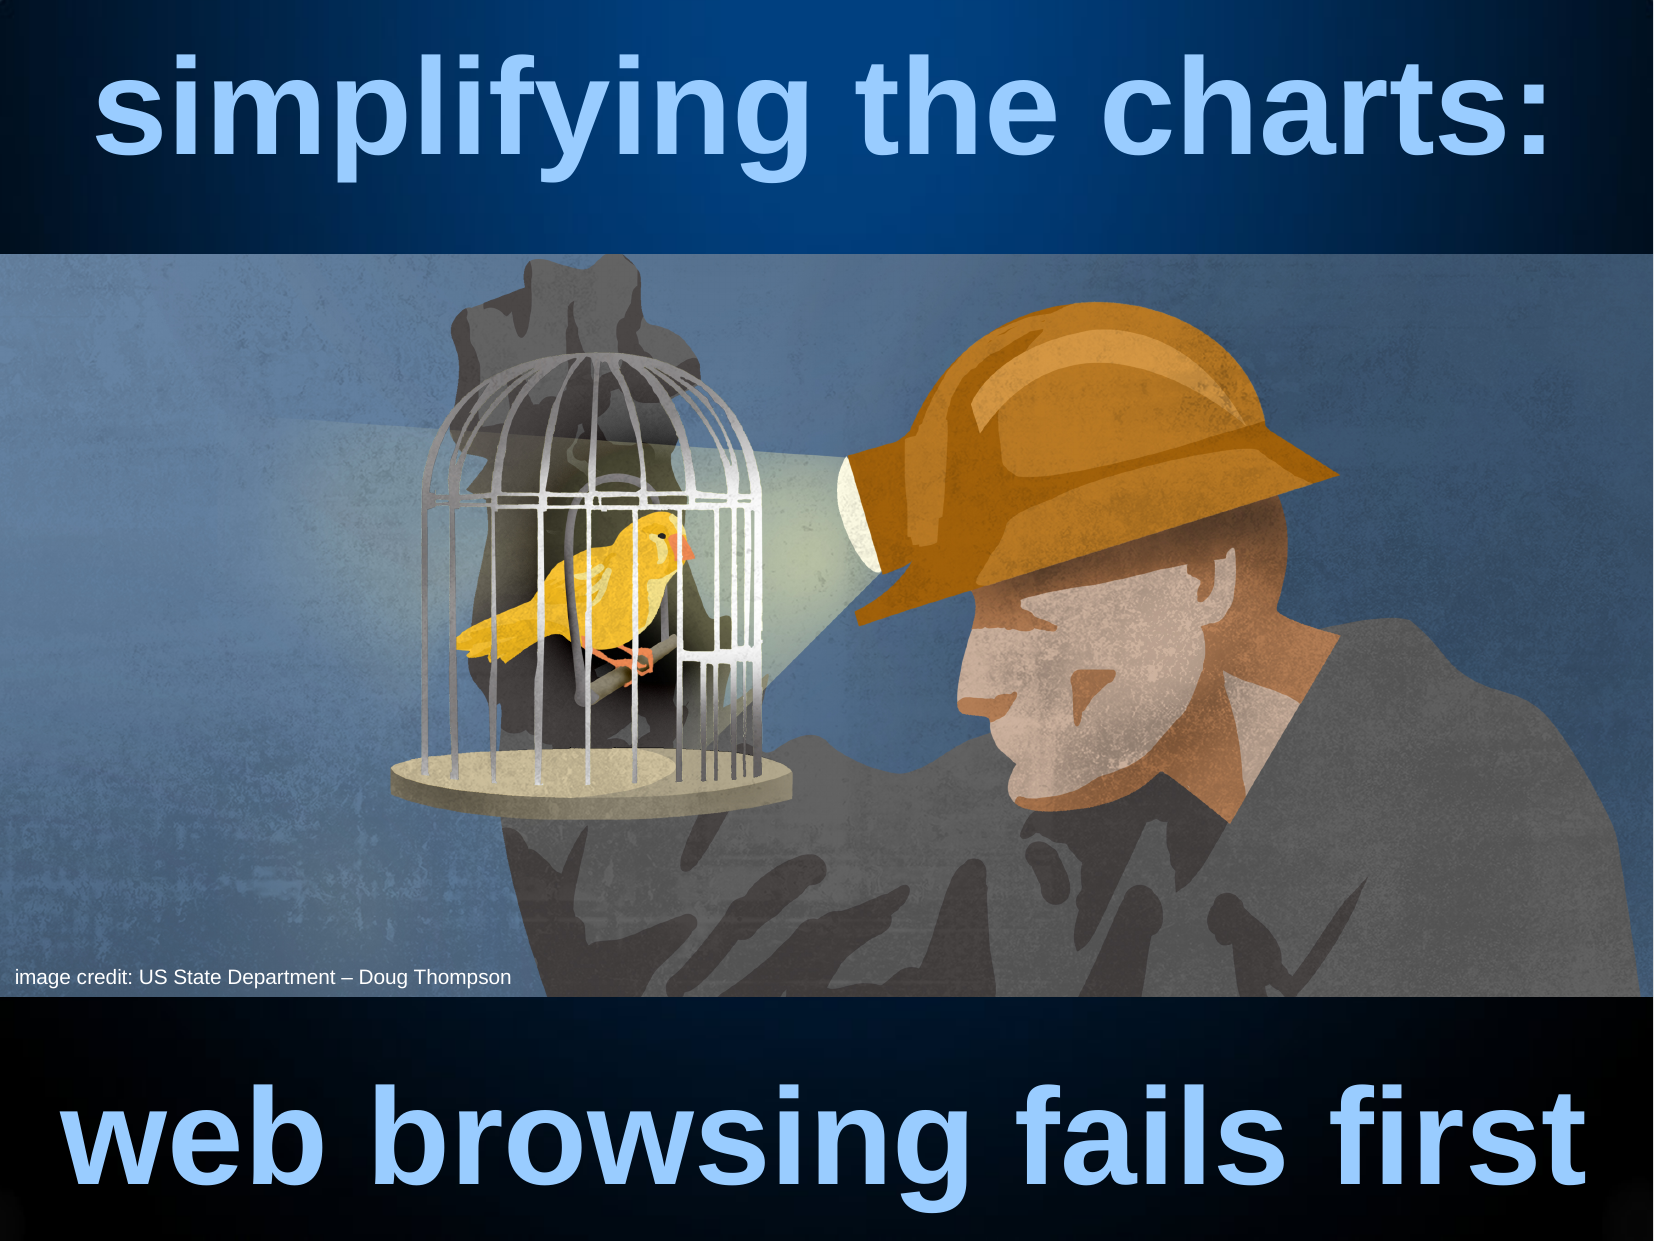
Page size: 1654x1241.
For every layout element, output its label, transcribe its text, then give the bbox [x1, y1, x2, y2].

title simplifying the charts: [0, 2, 1651, 211]
title web browsing fails first [0, 1033, 1651, 1241]
picture [0, 0, 1654, 1241]
text_box image credit: US State Department – Doug Thompson [0, 958, 1651, 997]
